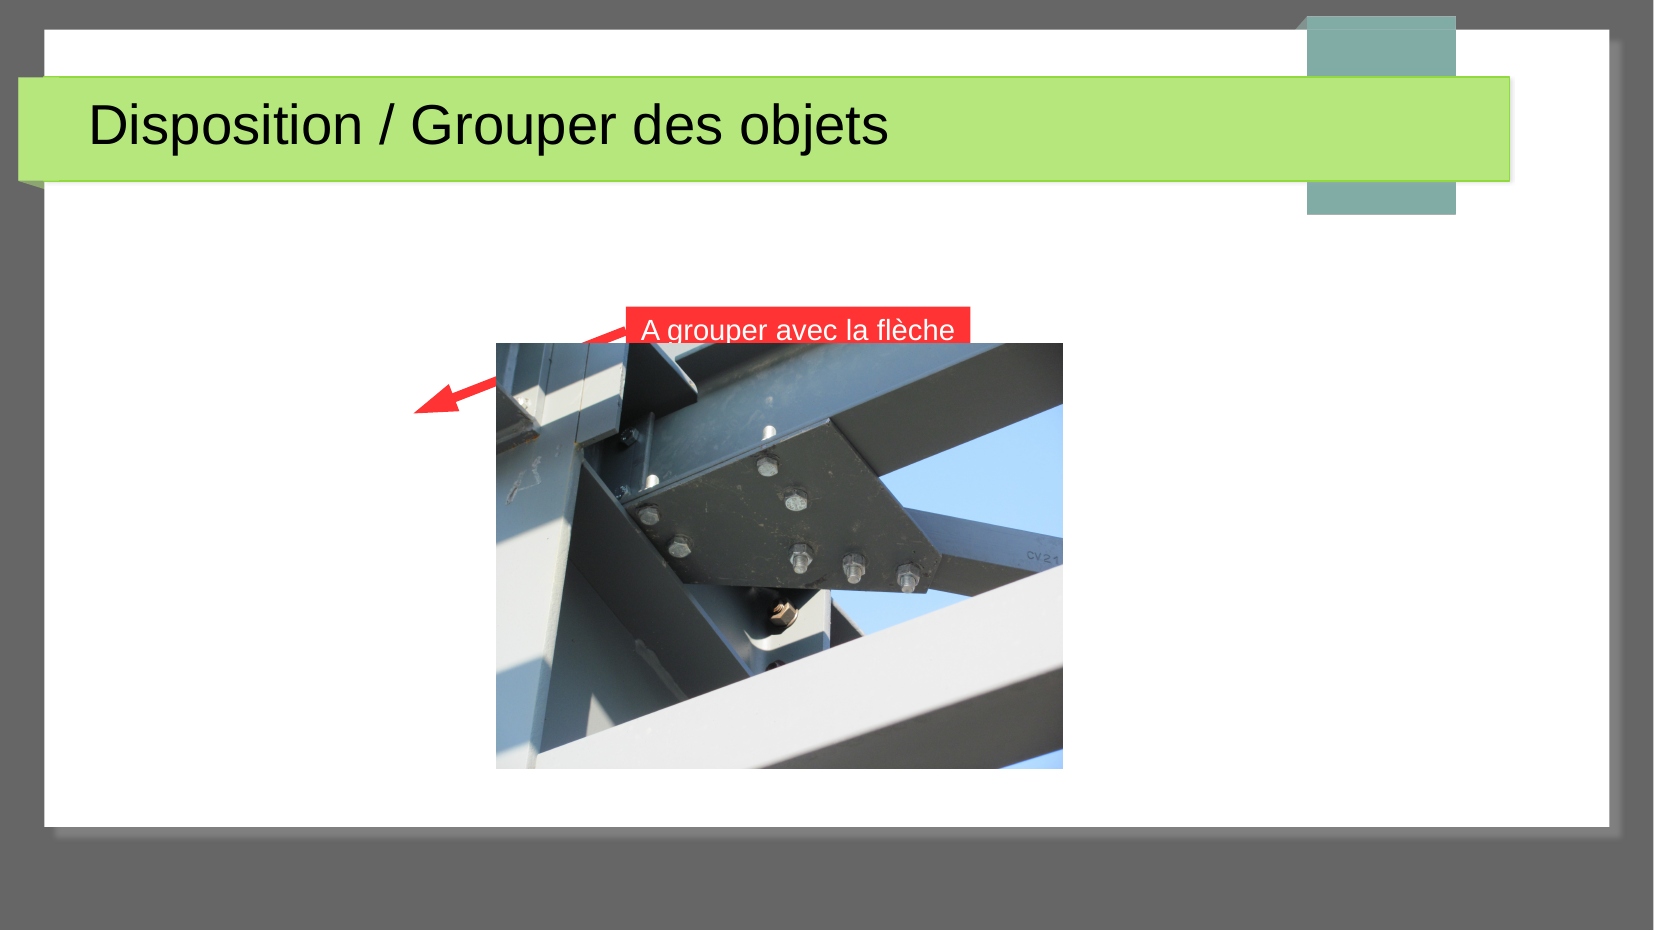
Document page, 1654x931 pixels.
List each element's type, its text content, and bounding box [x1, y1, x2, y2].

picture [496, 343, 1063, 769]
title Disposition / Grouper des objets [88, 73, 1506, 178]
text_box A grouper avec la flèche [625, 306, 971, 343]
